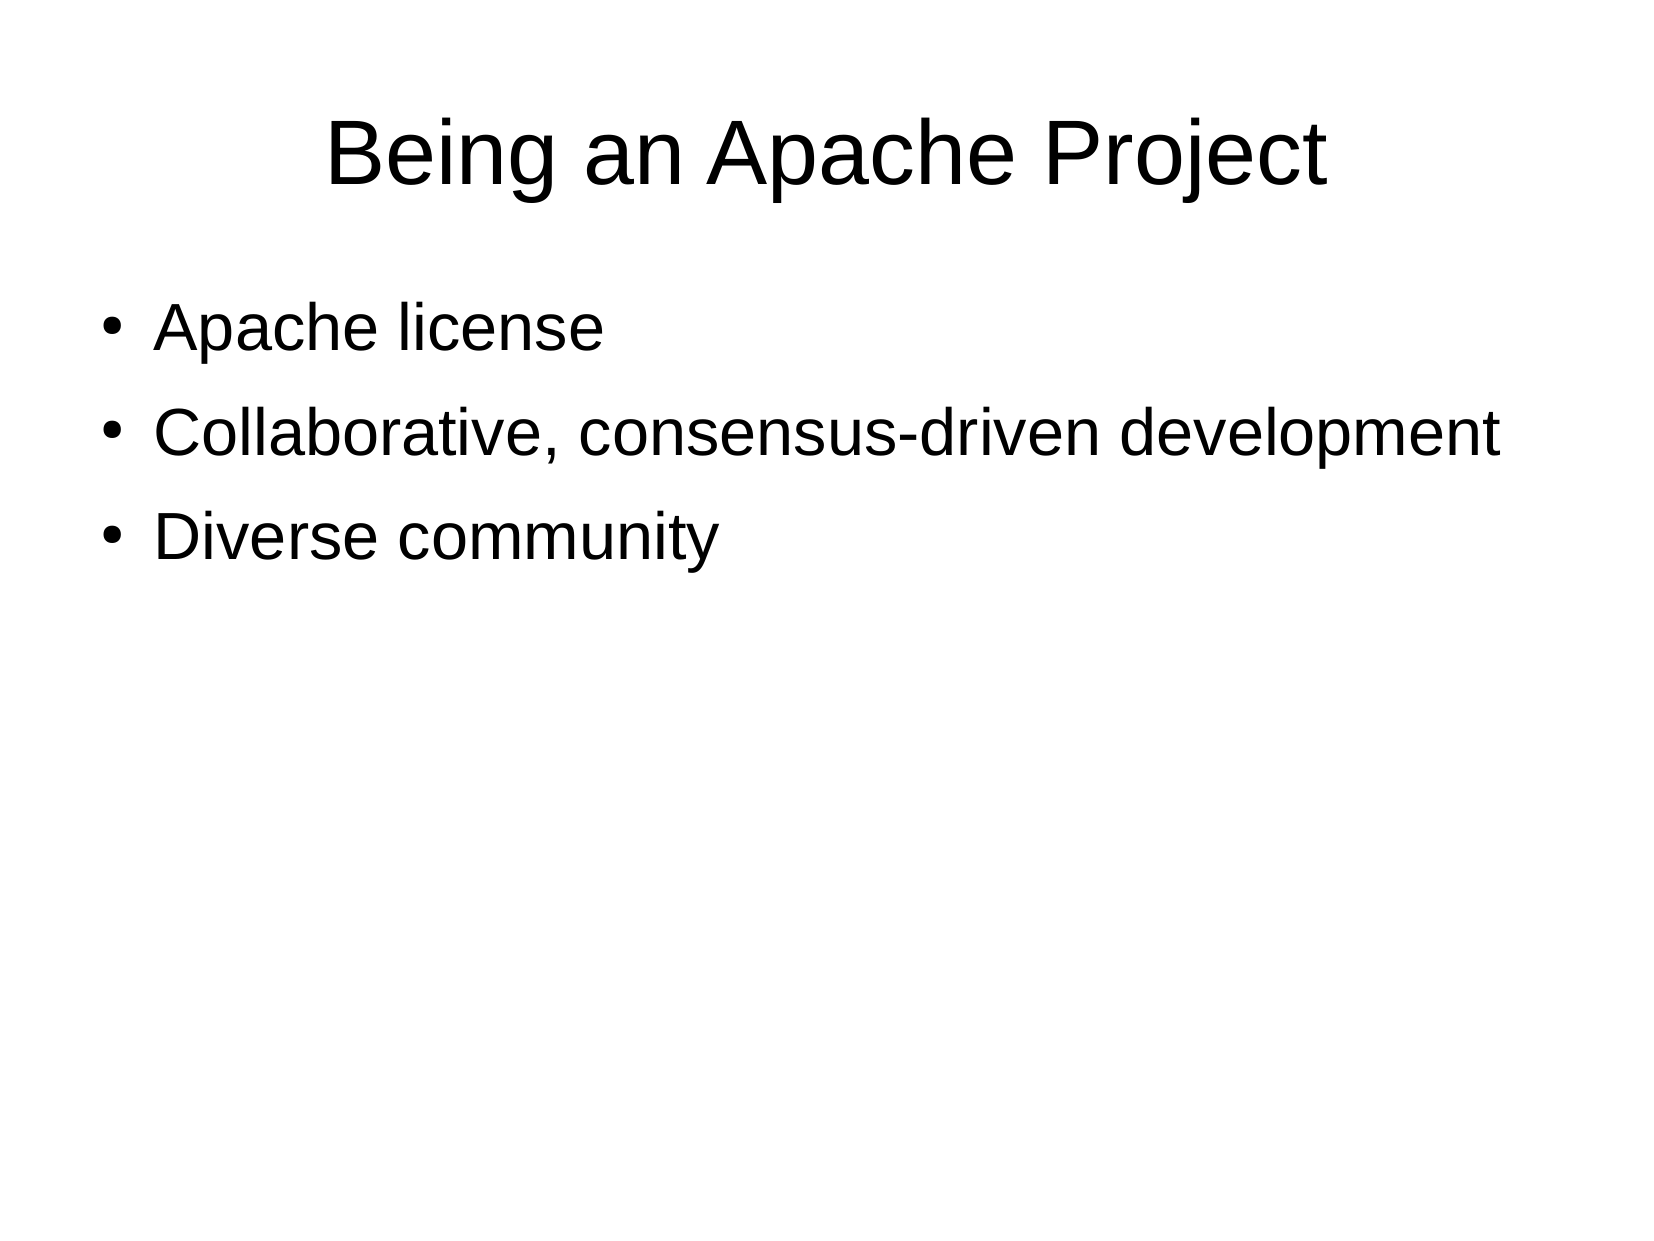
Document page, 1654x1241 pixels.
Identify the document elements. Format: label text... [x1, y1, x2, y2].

title Being an Apache Project [82, 49, 1571, 257]
list Apache license Collaborative, consensus-driven development Diverse community [82, 290, 1571, 1010]
